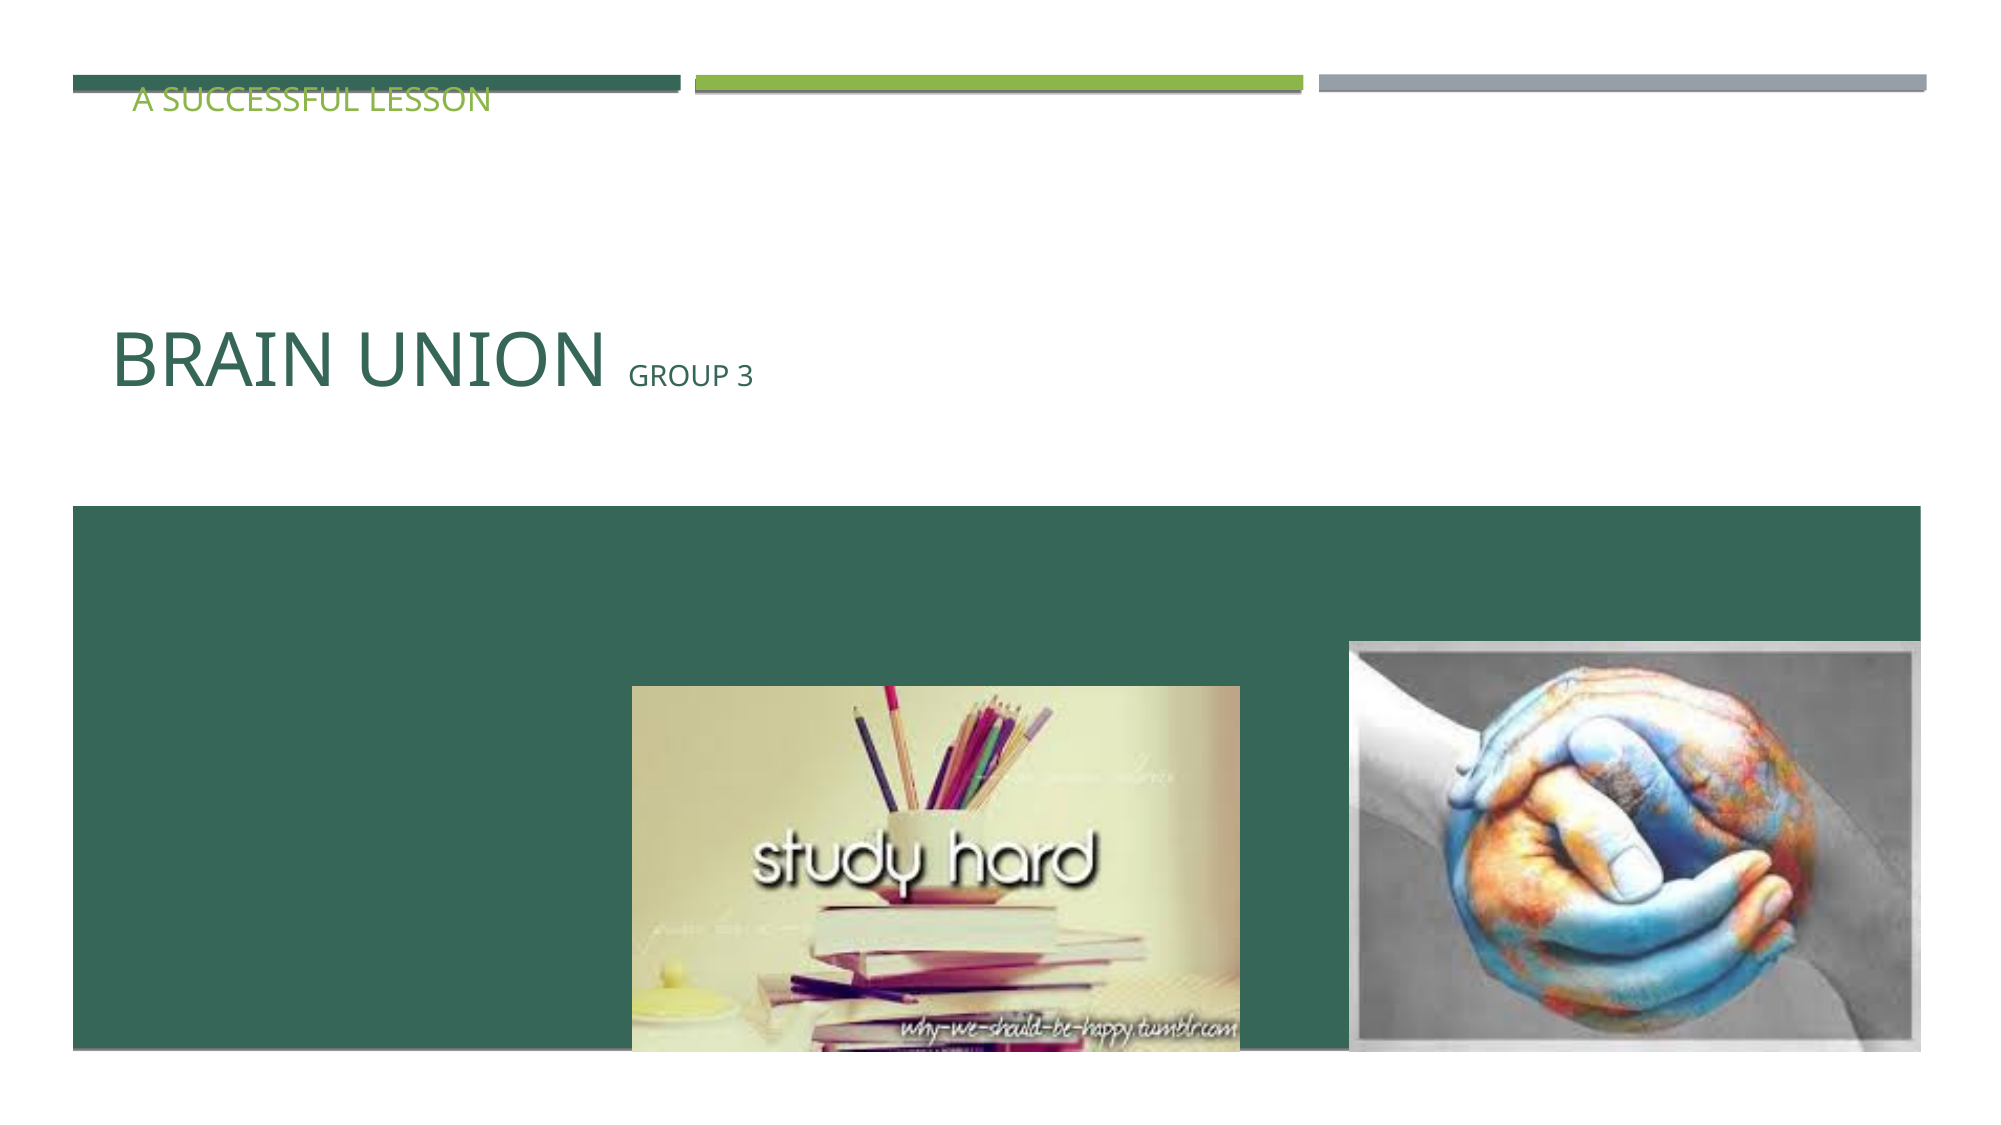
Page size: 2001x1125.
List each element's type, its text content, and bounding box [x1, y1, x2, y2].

title BRAIN UNION group 3 [95, 167, 1899, 410]
picture [632, 686, 1240, 1052]
picture [1349, 641, 1921, 1052]
subtitle A Successful lesson [117, 70, 1921, 168]
